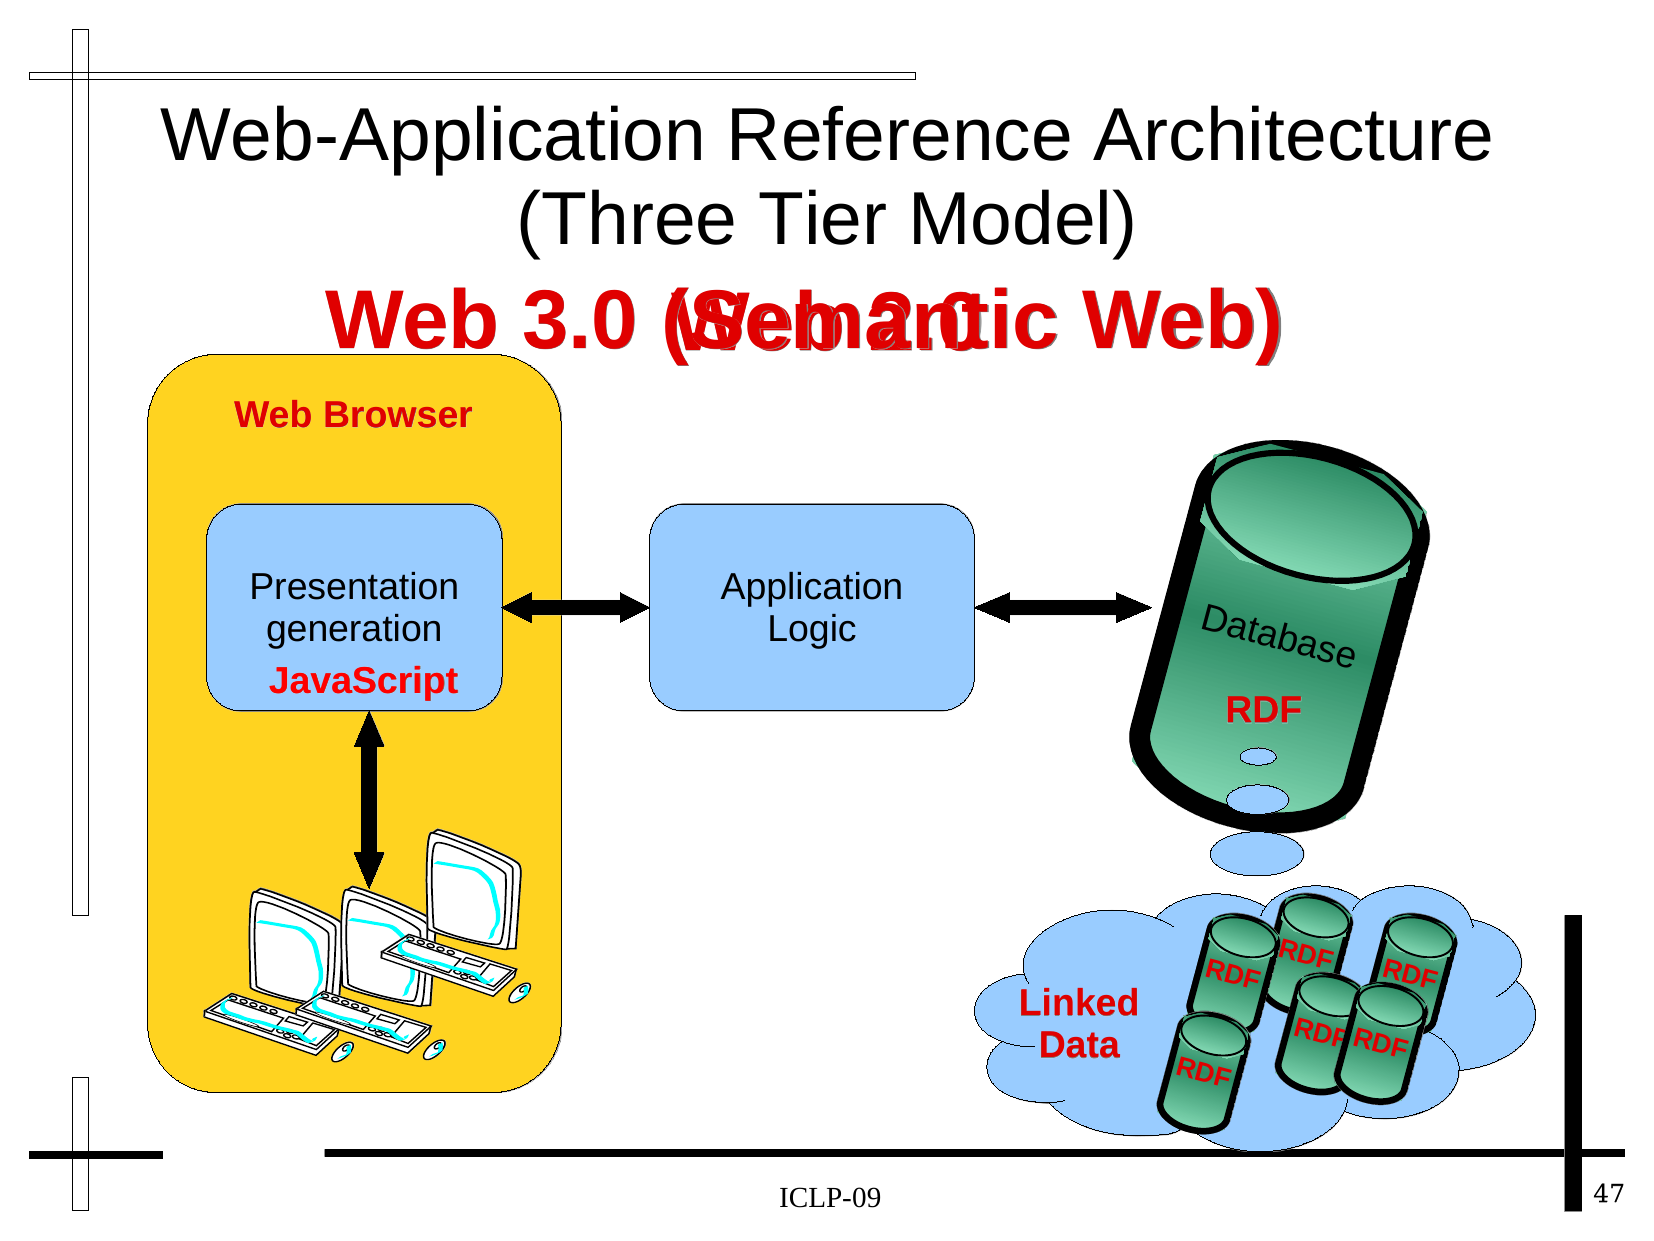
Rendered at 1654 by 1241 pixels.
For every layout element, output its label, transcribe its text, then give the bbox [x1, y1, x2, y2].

text_box RDF [1210, 681, 1318, 739]
text_box Web 3.0 (Semantic Web) [310, 265, 1300, 374]
text_box Application Logic [649, 504, 975, 711]
text_box [1226, 784, 1289, 815]
text_box JavaScript [254, 651, 474, 709]
text_box [1240, 747, 1277, 766]
text_box [147, 354, 650, 1093]
text_box Web Browser [219, 386, 488, 443]
text_box [1200, 885, 1536, 1152]
text_box [974, 592, 1152, 623]
text_box Presentation generation [206, 504, 503, 711]
title Web-Application Reference Architecture (Three Tier Model) [121, 88, 1534, 266]
text_box Linked Data [1003, 974, 1155, 1074]
picture [1112, 415, 1447, 858]
text_box [1210, 831, 1304, 876]
picture [203, 828, 532, 1063]
text_box [974, 892, 1283, 1136]
picture [1151, 885, 1463, 1142]
